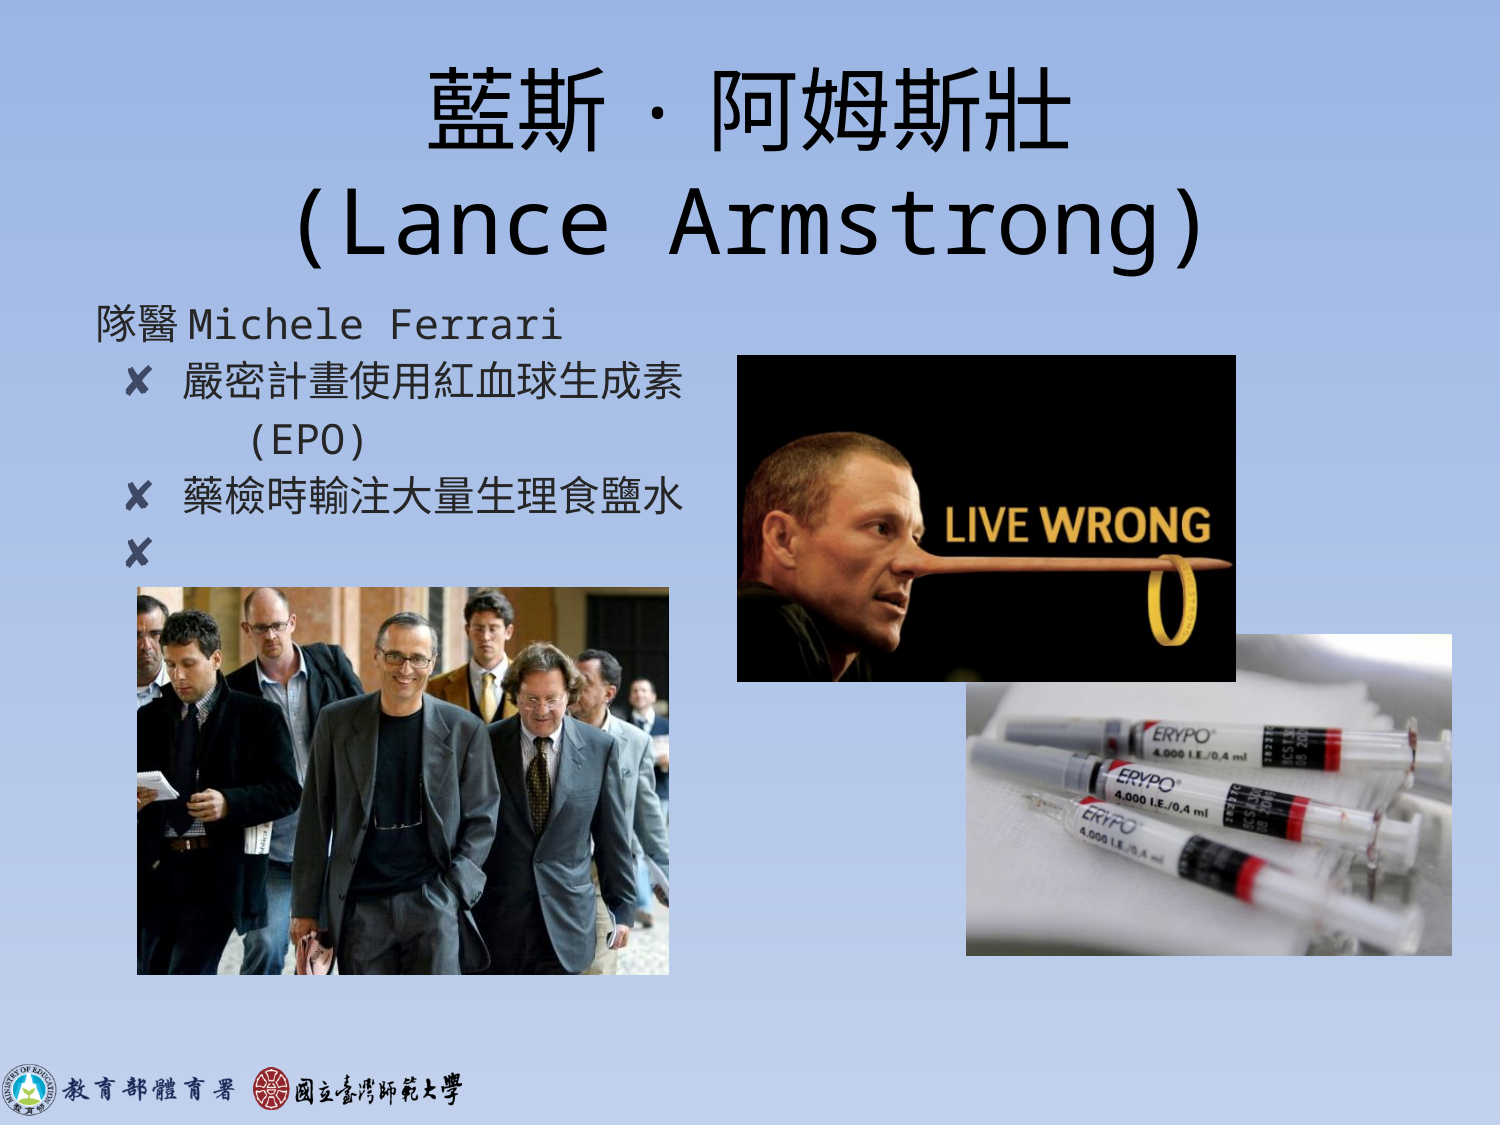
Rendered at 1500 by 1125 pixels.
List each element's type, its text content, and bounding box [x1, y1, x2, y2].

title 藍斯·阿姆斯壯 (Lance Armstrong) [75, 45, 1426, 233]
picture [737, 355, 1452, 957]
picture [137, 587, 669, 976]
text_box 隊醫Michele Ferrari 嚴密計畫使用紅血球生成素 (EPO) 藥檢時輸注大量生理食鹽水 [80, 290, 725, 585]
